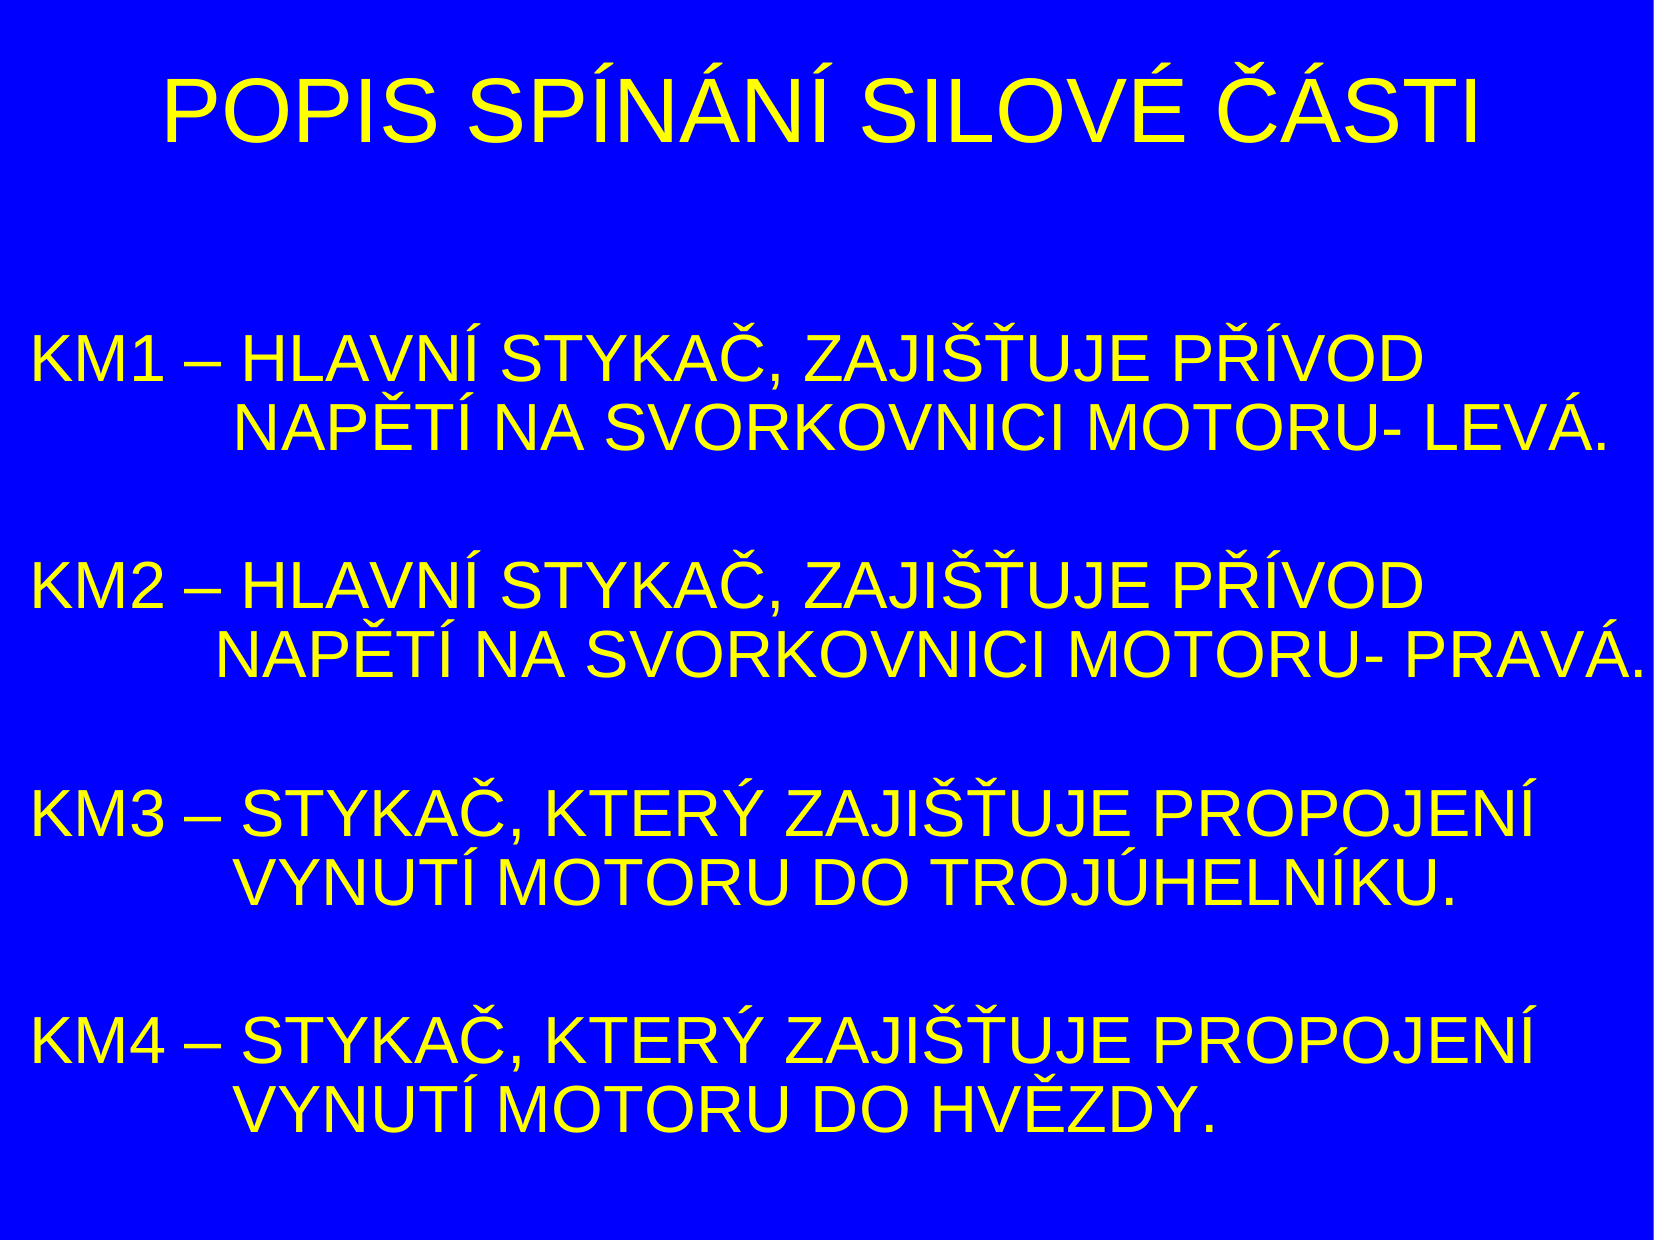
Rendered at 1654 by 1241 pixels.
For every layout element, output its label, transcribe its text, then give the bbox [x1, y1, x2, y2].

subtitle KM1 – HLAVNÍ STYKAČ, ZAJIŠŤUJE PŘÍVOD NAPĚTÍ NA SVORKOVNICI MOTORU- LEVÁ. KM2 – HLAVNÍ STYKAČ, ZAJIŠŤUJE PŘÍVOD NAPĚTÍ NA SVORKOVNICI MOTORU- PRAVÁ. KM3 – STYKAČ, KTERÝ ZAJIŠŤUJE PROPOJENÍ VYNUTÍ MOTORU DO TROJÚHELNÍKU. KM4 – STYKAČ, KTERÝ ZAJIŠŤUJE PROPOJENÍ VYNUTÍ MOTORU DO HVĚZDY. [29, 314, 1654, 1241]
title POPIS SPÍNÁNÍ SILOVÉ ČÁSTI [82, 4, 1566, 207]
